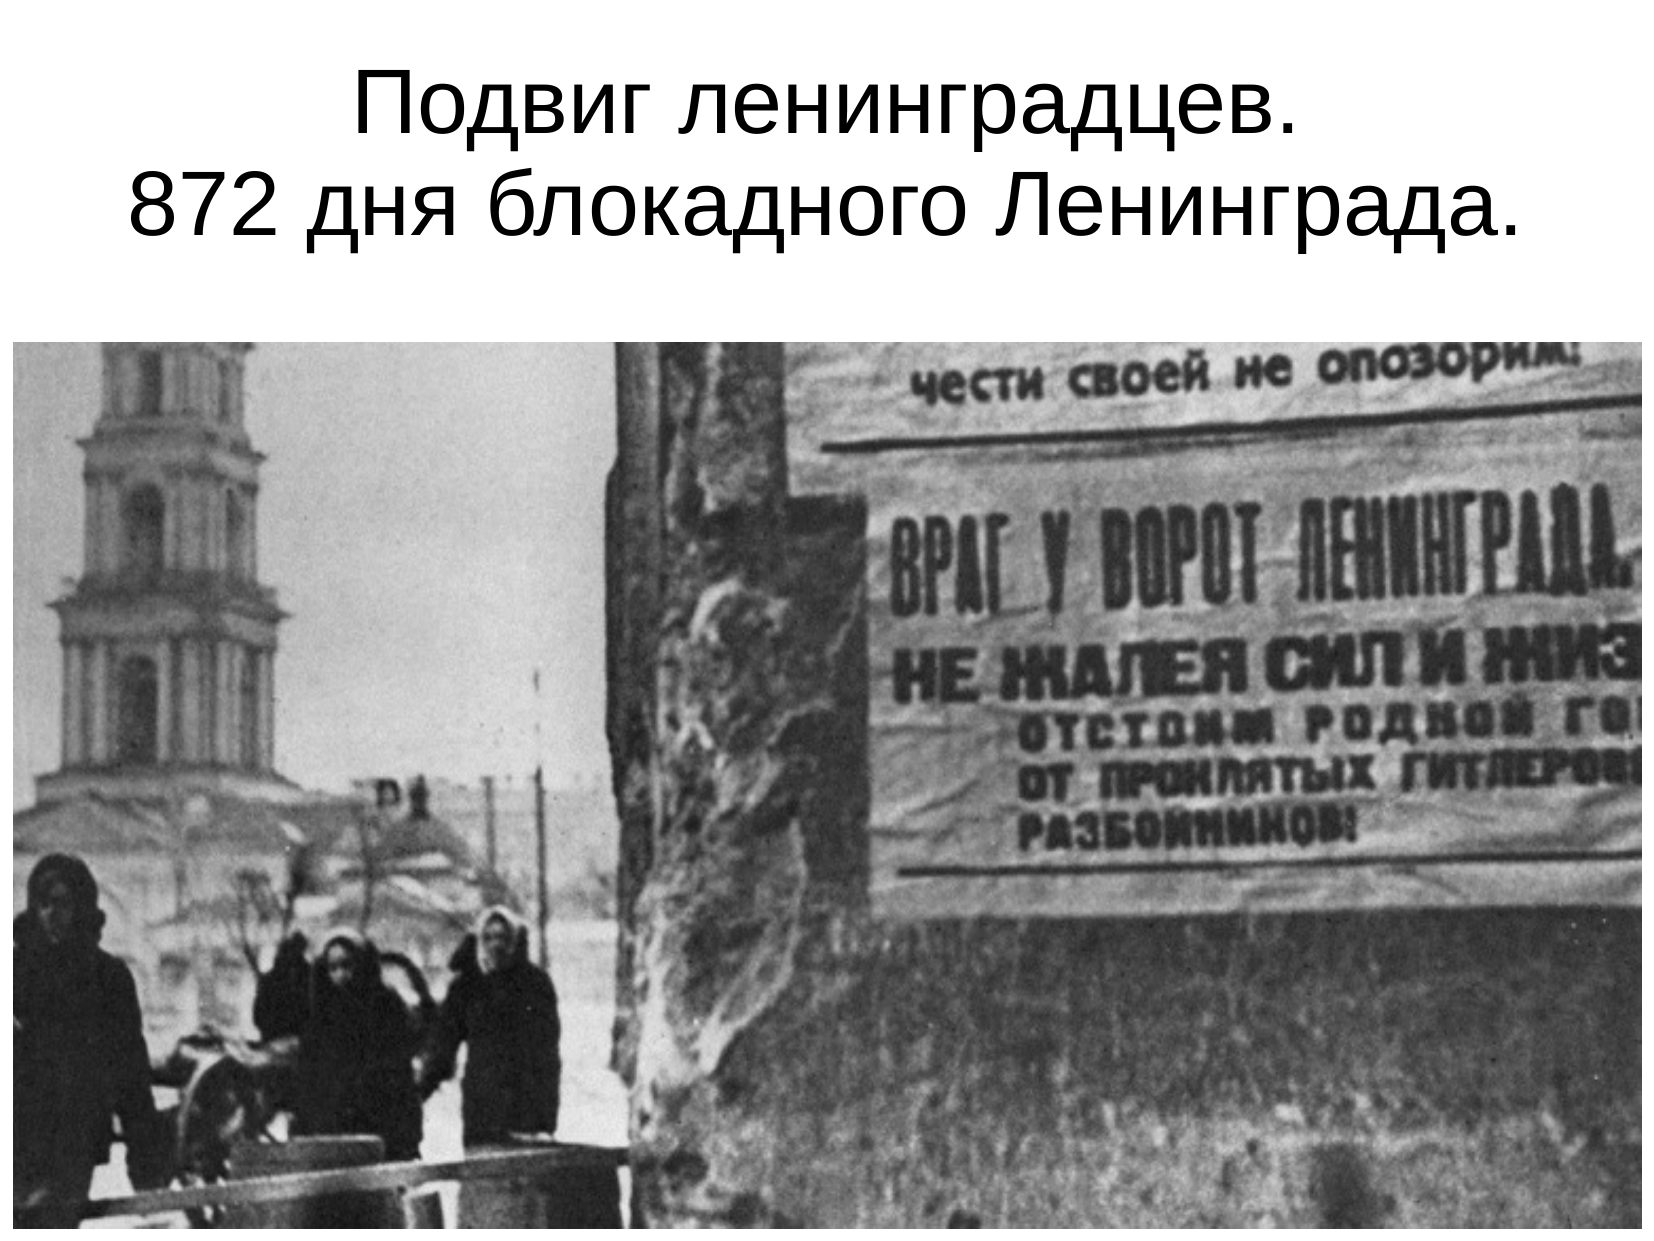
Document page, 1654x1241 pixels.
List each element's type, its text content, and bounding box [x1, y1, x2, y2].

title Подвиг ленинградцев. 872 дня блокадного Ленинграда. [82, 49, 1571, 257]
picture [13, 342, 1642, 1229]
